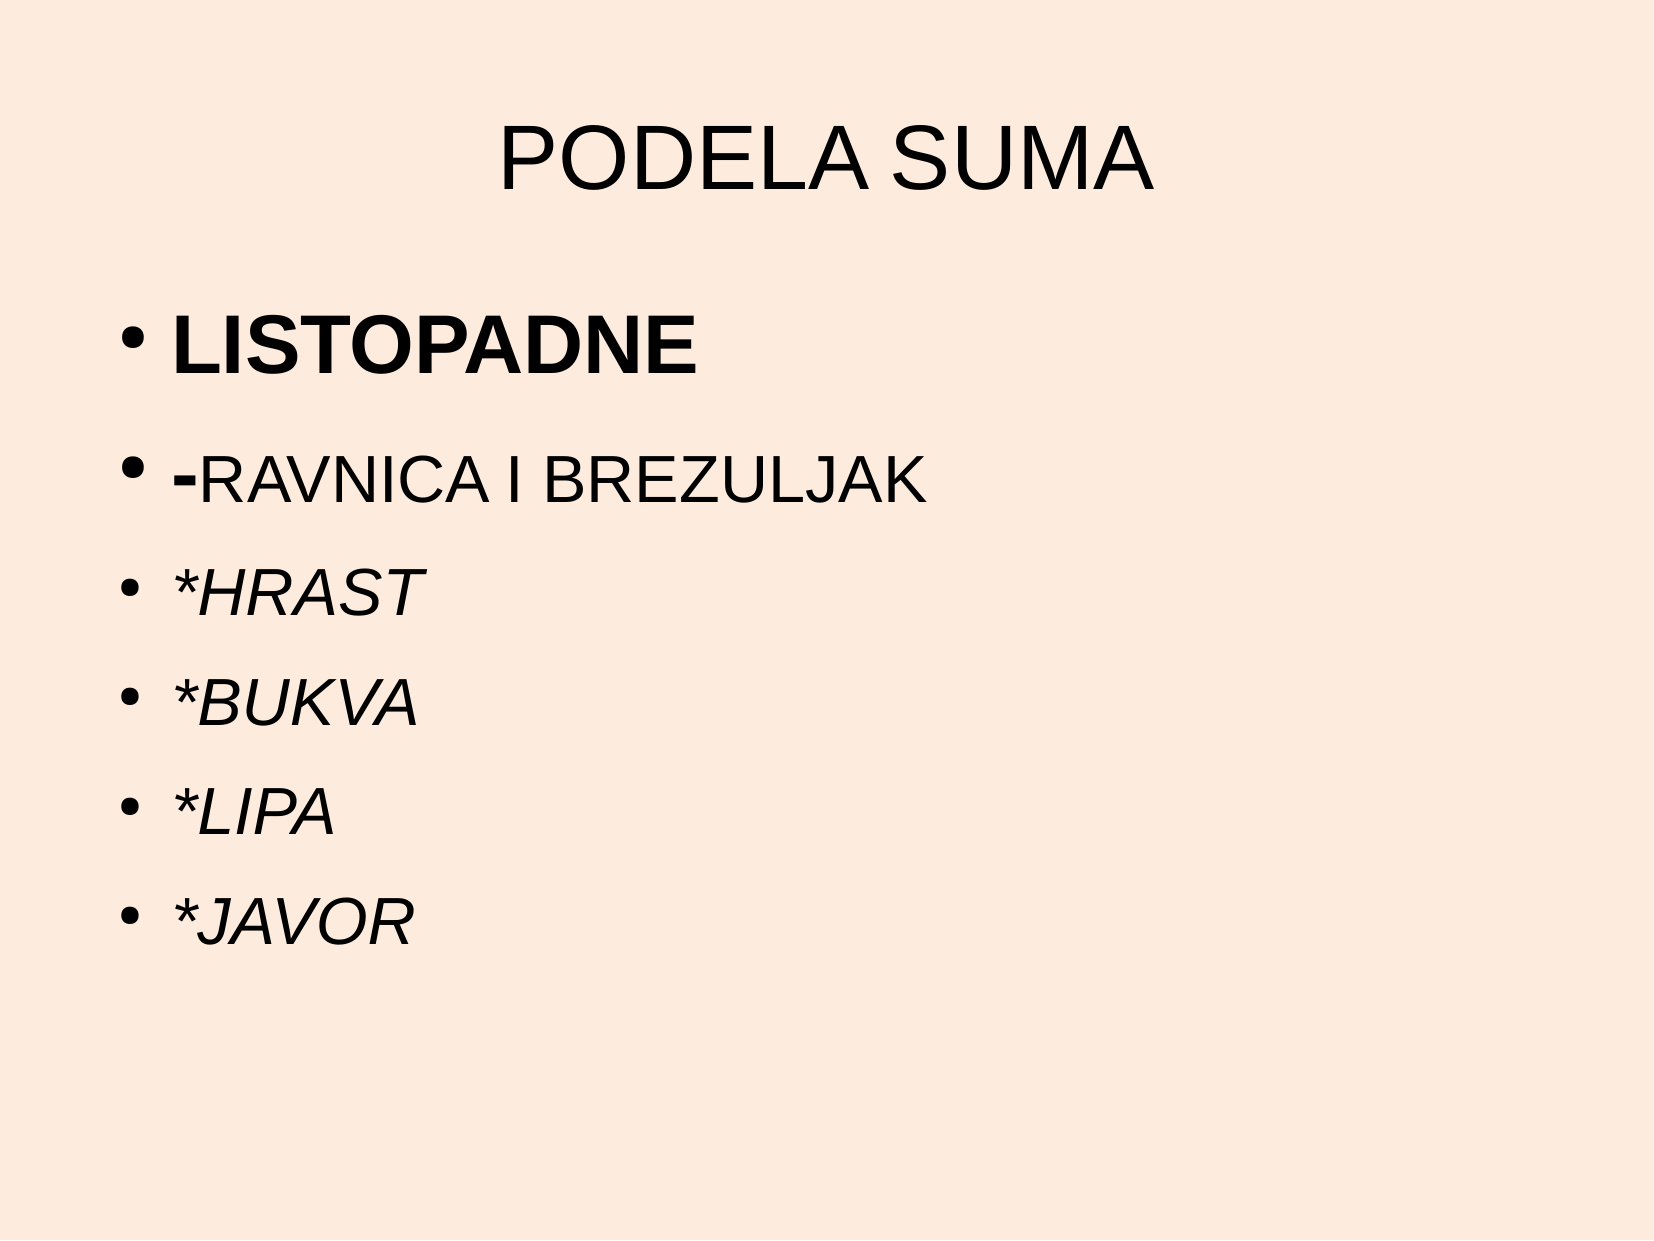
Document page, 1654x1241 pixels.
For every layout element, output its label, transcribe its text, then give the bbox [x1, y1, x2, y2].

list LISTOPADNE -RAVNICA I BREZULJAK *HRAST *BUKVA *LIPA *JAVOR [82, 290, 1571, 1109]
title PODELA SUMA [82, 56, 1571, 250]
